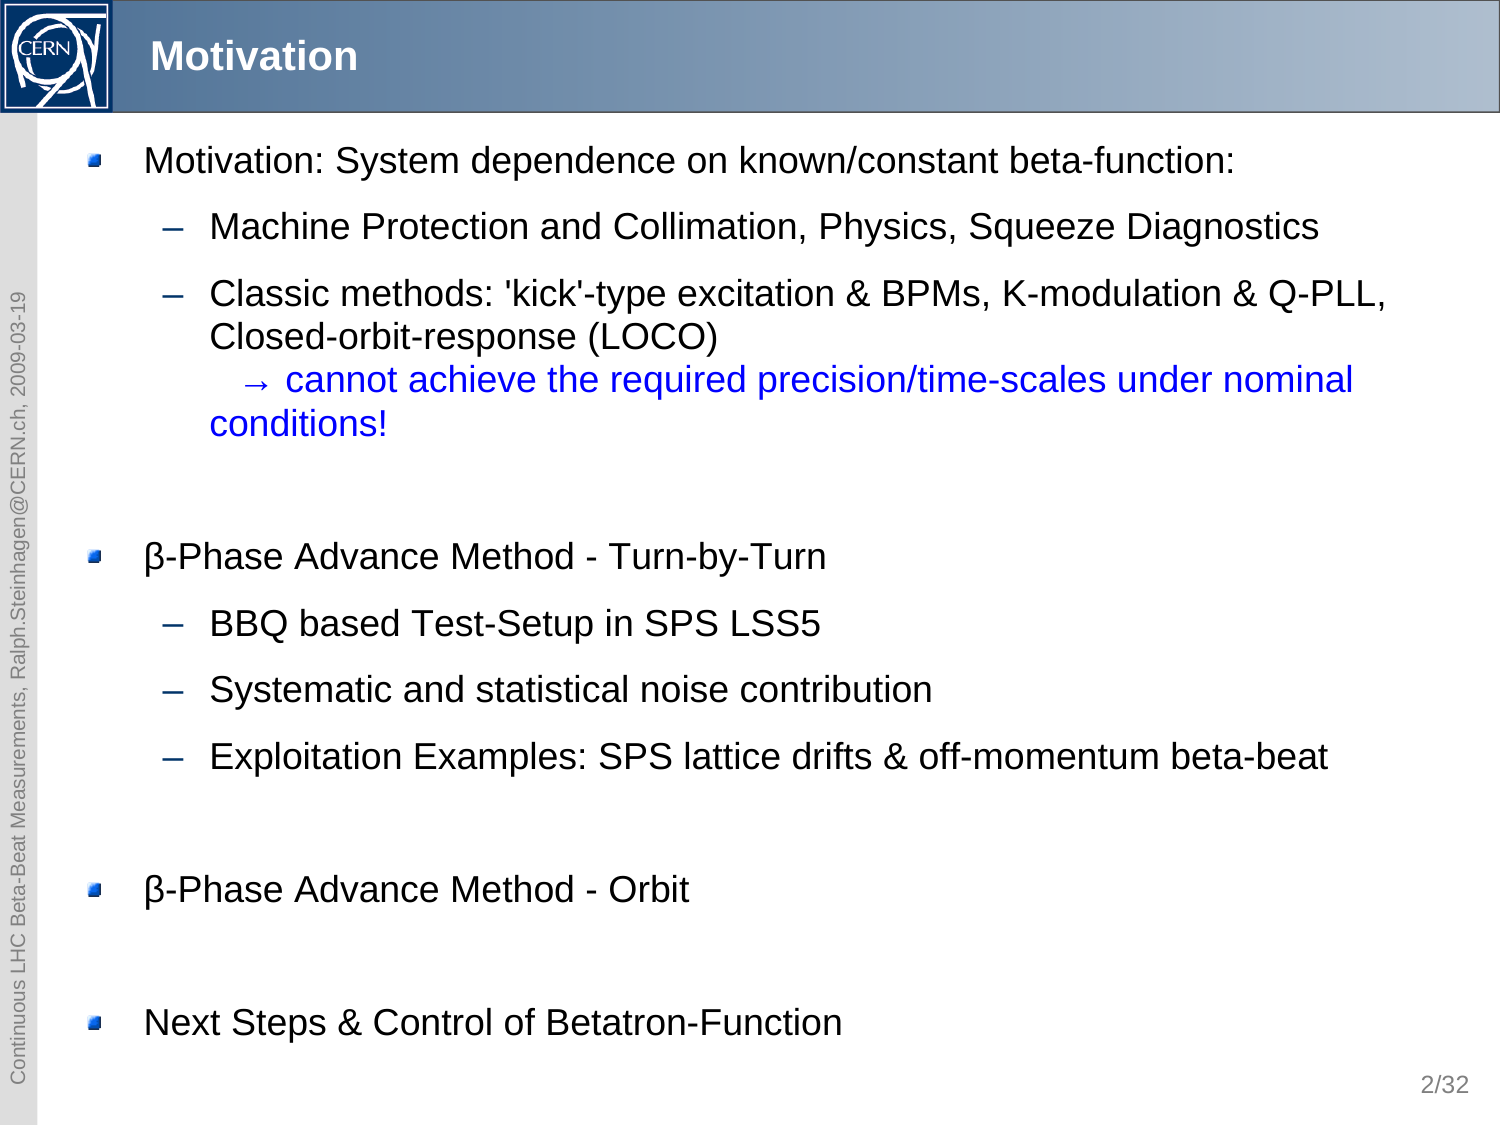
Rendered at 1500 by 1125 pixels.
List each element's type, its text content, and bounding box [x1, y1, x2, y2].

title Motivation [150, 0, 1201, 113]
picture [0, 0, 113, 113]
list Motivation: System dependence on known/constant beta-function: Machine Protection and Collimation, Physics, Squeeze Diagnostics Classic methods: 'kick'-type excitation & BPMs, K-modulation & Q-PLL, Closed-orbit-response (LOCO) → cannot achieve the required precision/time-scales under nominal conditions! β-Phase Advance Method - Turn-by-Turn BBQ based Test-Setup in SPS LSS5 Systematic and statistical noise contribution Exploitation Examples: SPS lattice drifts & off-momentum beta-beat β-Phase Advance Method - Orbit Next Steps & Control of Betatron-Function [87, 137, 1438, 1044]
